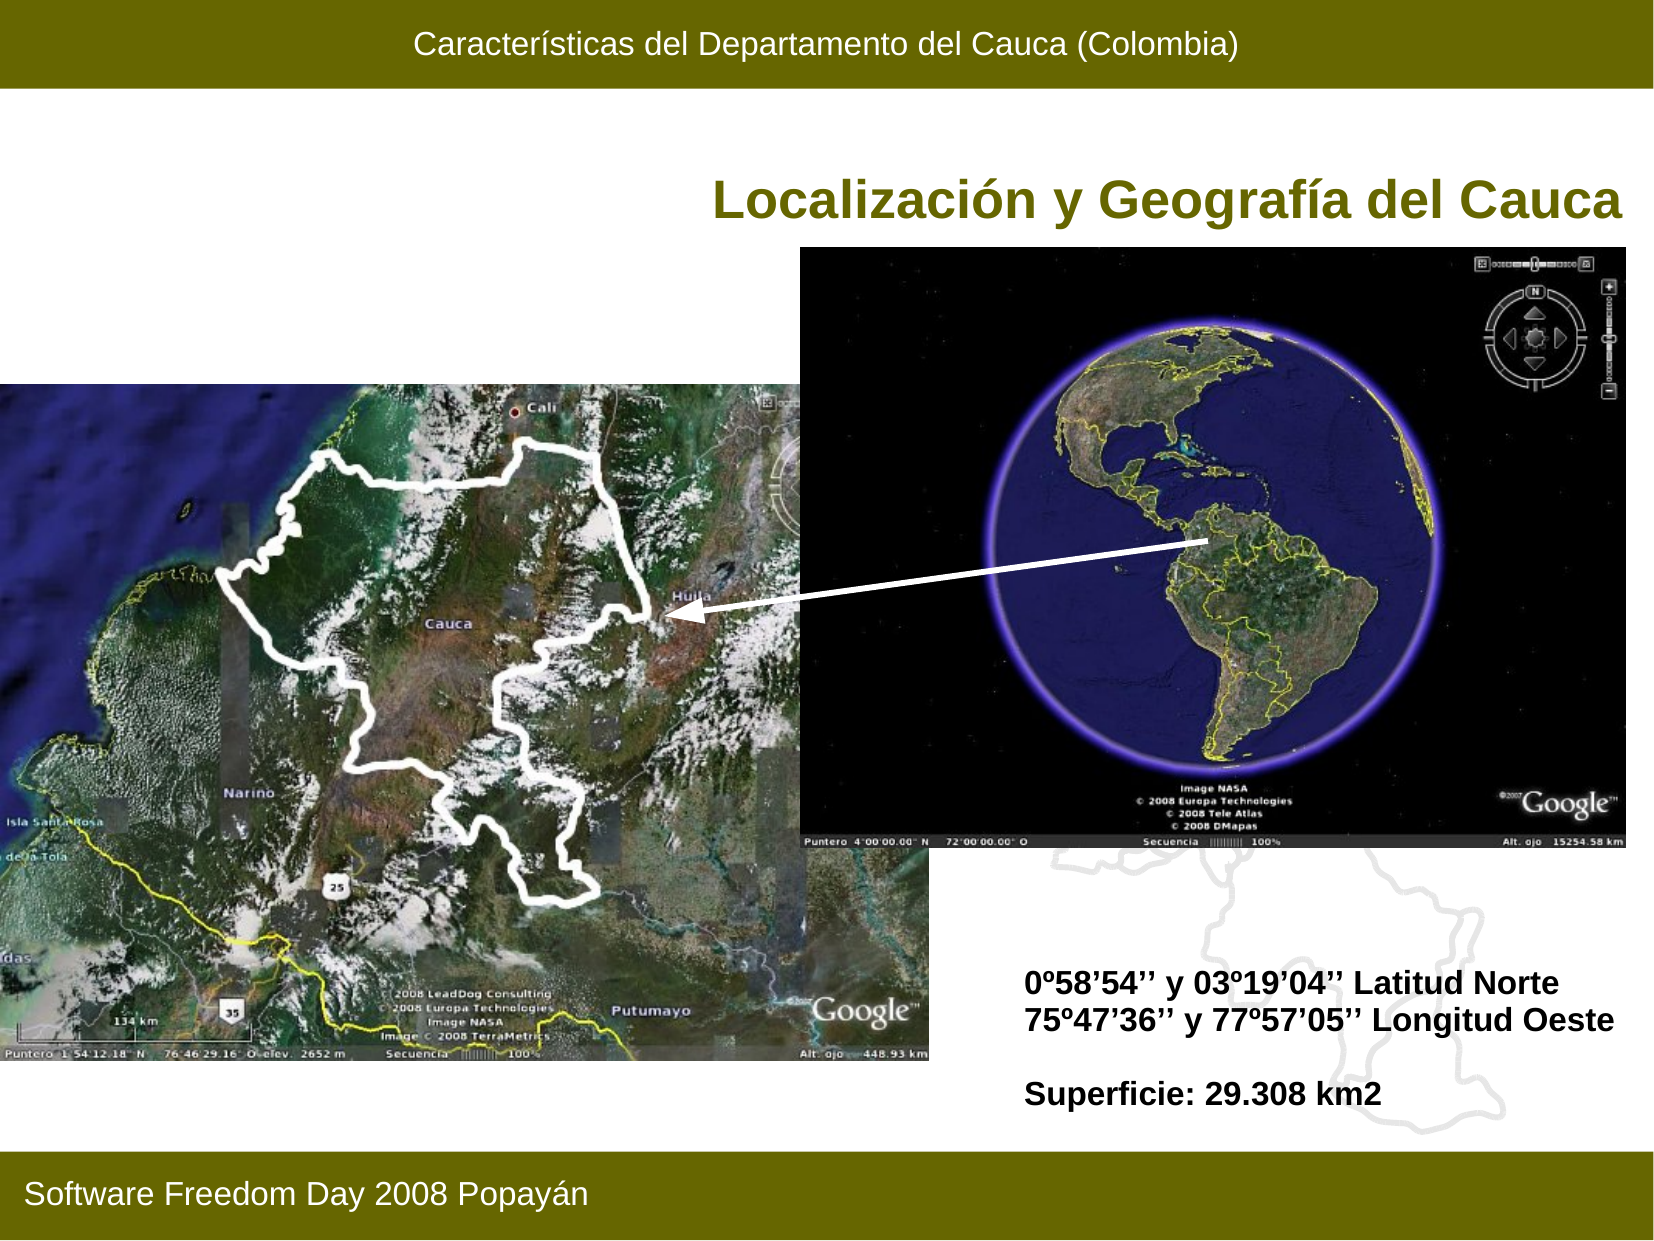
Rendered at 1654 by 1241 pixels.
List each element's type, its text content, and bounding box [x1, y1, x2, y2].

picture [0, 247, 1626, 1061]
title Localización y Geografía del Cauca [147, 147, 1625, 252]
text_box 0º58’54’’ y 03º19’04’’ Latitud Norte 75º47’36’’ y 77º57’05’’ Longitud Oeste Superficie: 29.308 km2 [1024, 964, 1616, 1113]
